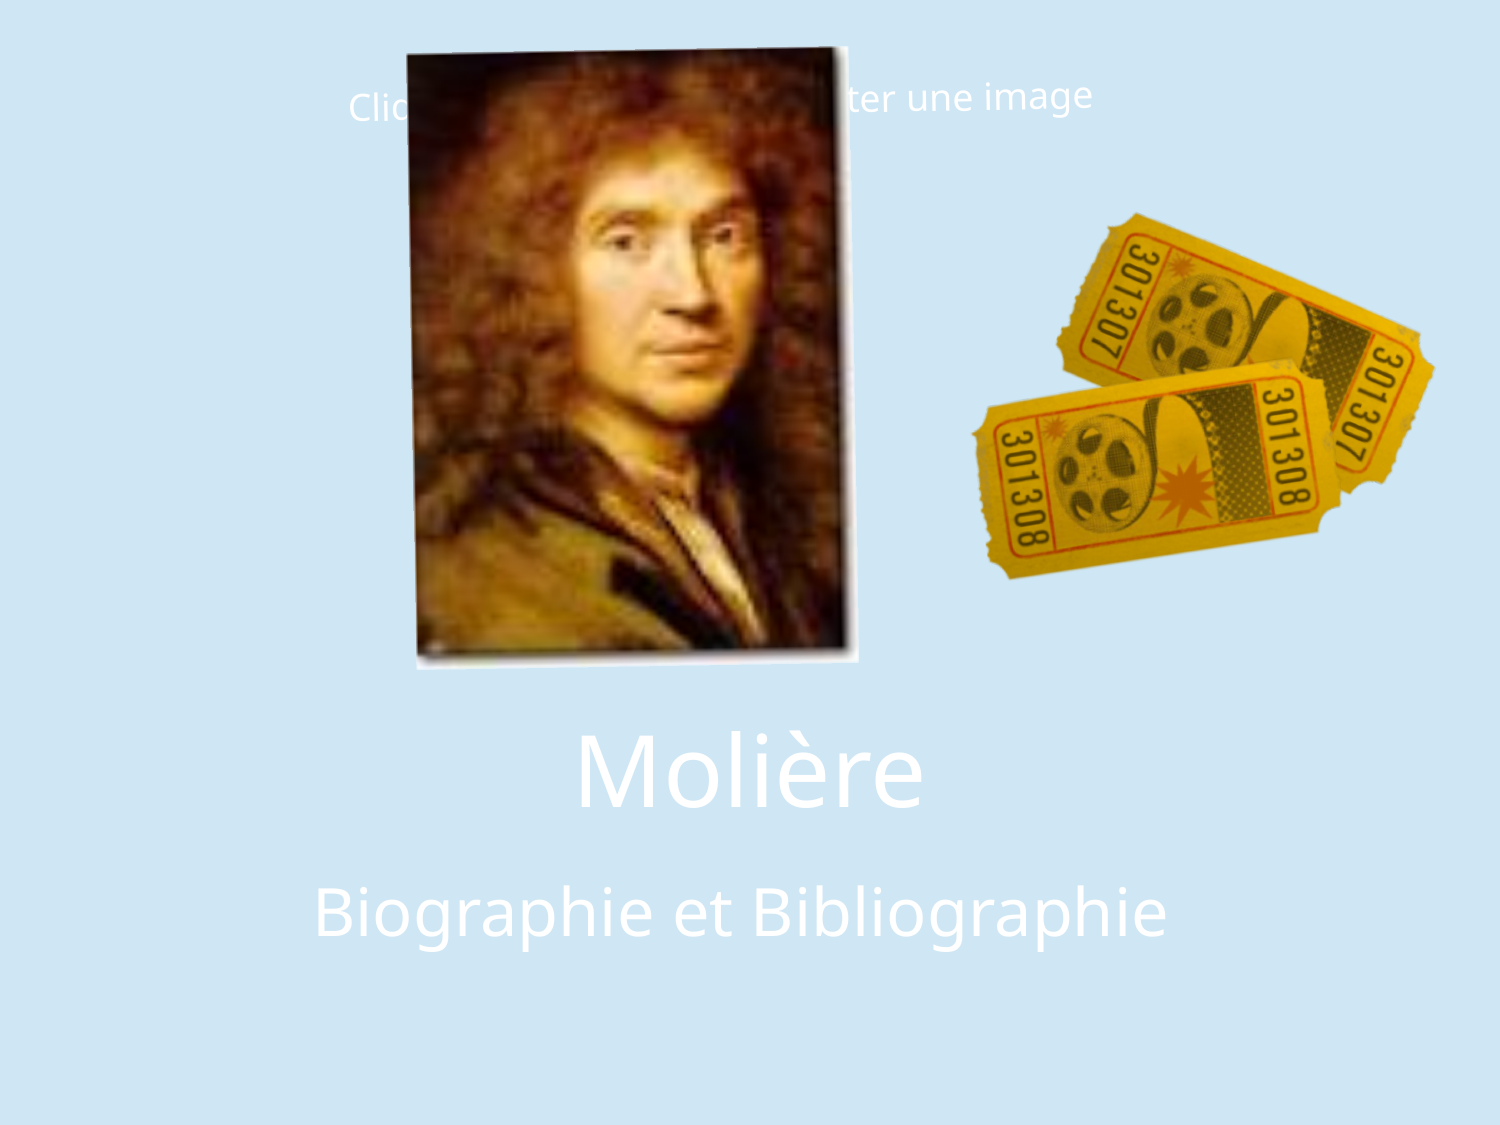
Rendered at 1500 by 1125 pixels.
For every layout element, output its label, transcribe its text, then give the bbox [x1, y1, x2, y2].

picture [165, 41, 1449, 674]
subtitle Biographie et Bibliographie [112, 862, 1388, 1006]
title Molière [112, 699, 1388, 861]
